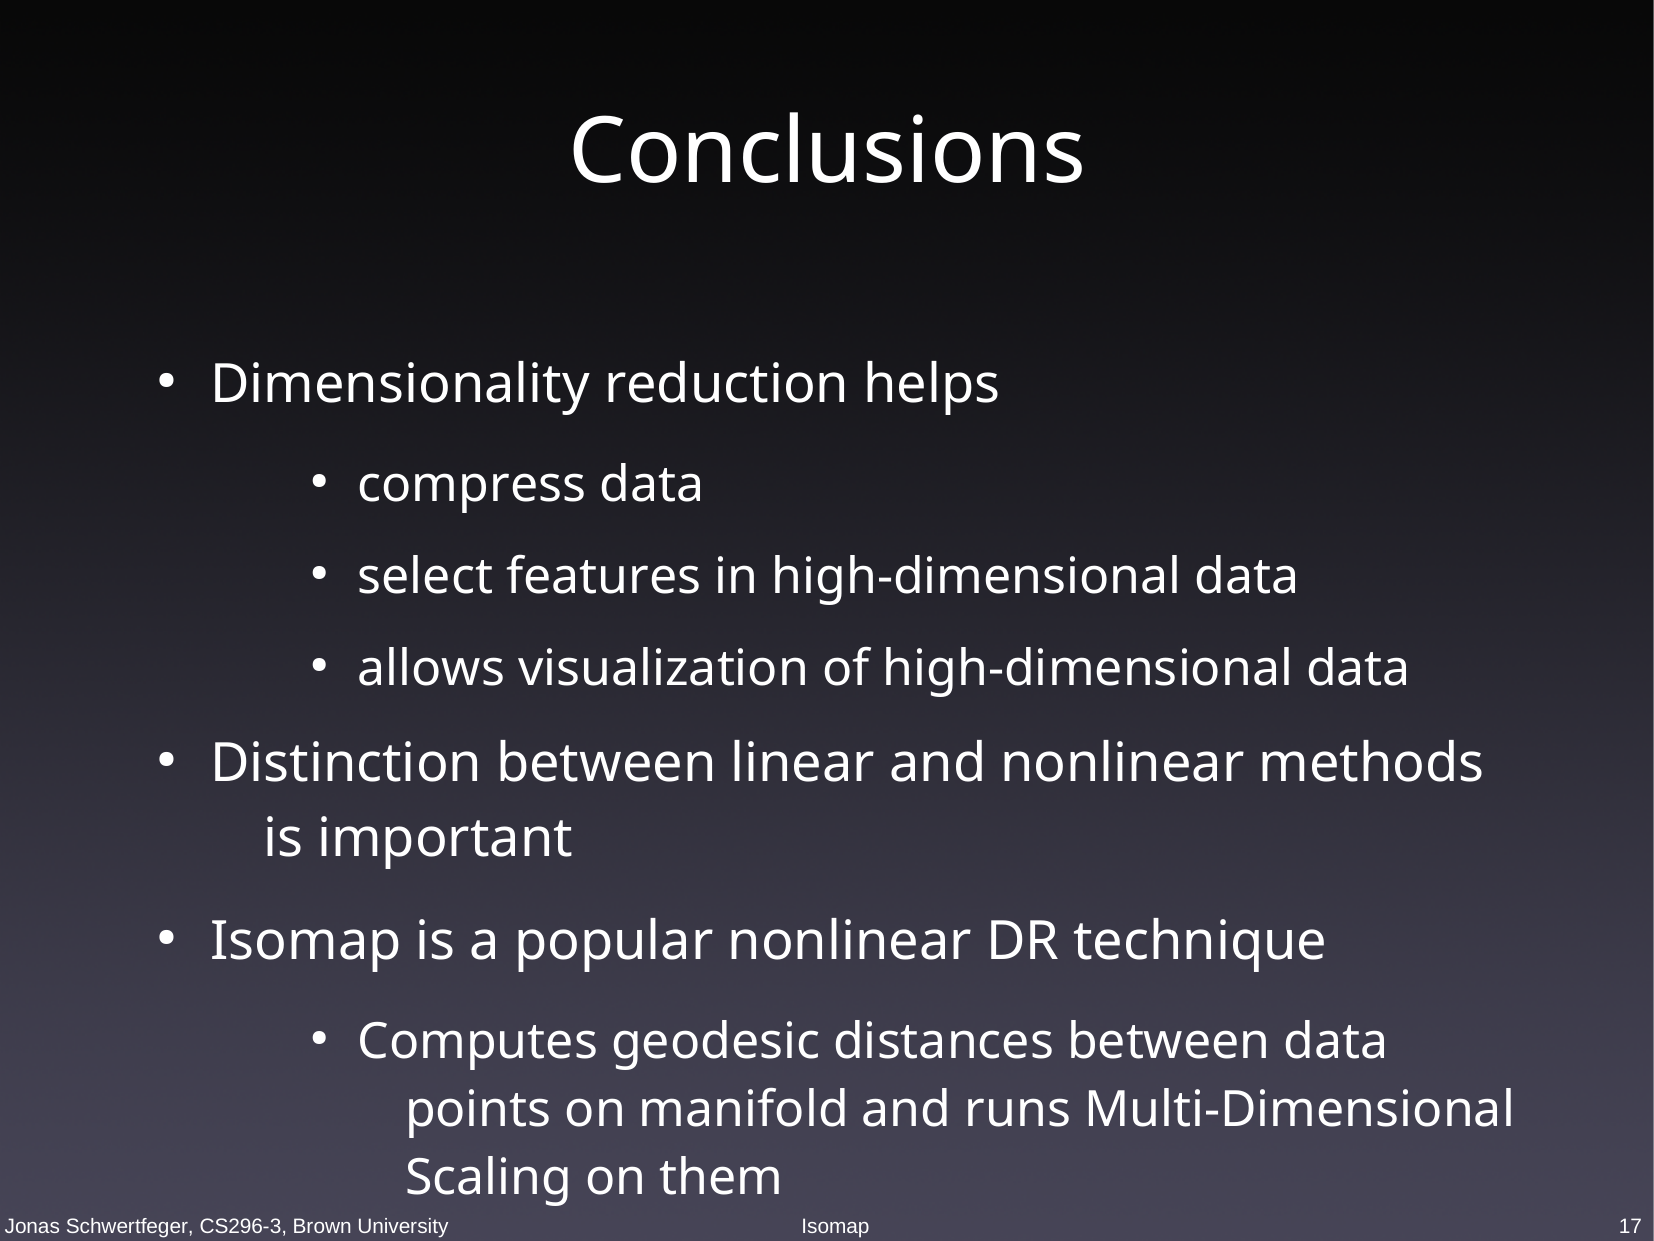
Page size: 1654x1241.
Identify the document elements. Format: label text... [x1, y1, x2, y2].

title Conclusions [121, 43, 1534, 251]
list Dimensionality reduction helps compress data select features in high-dimensional data allows visualization of high-dimensional data Distinction between linear and nonlinear methods is important Isomap is a popular nonlinear DR technique Computes geodesic distances between data points on manifold and runs Multi-Dimensional Scaling on them [121, 344, 1534, 1127]
picture [0, 0, 1654, 1241]
